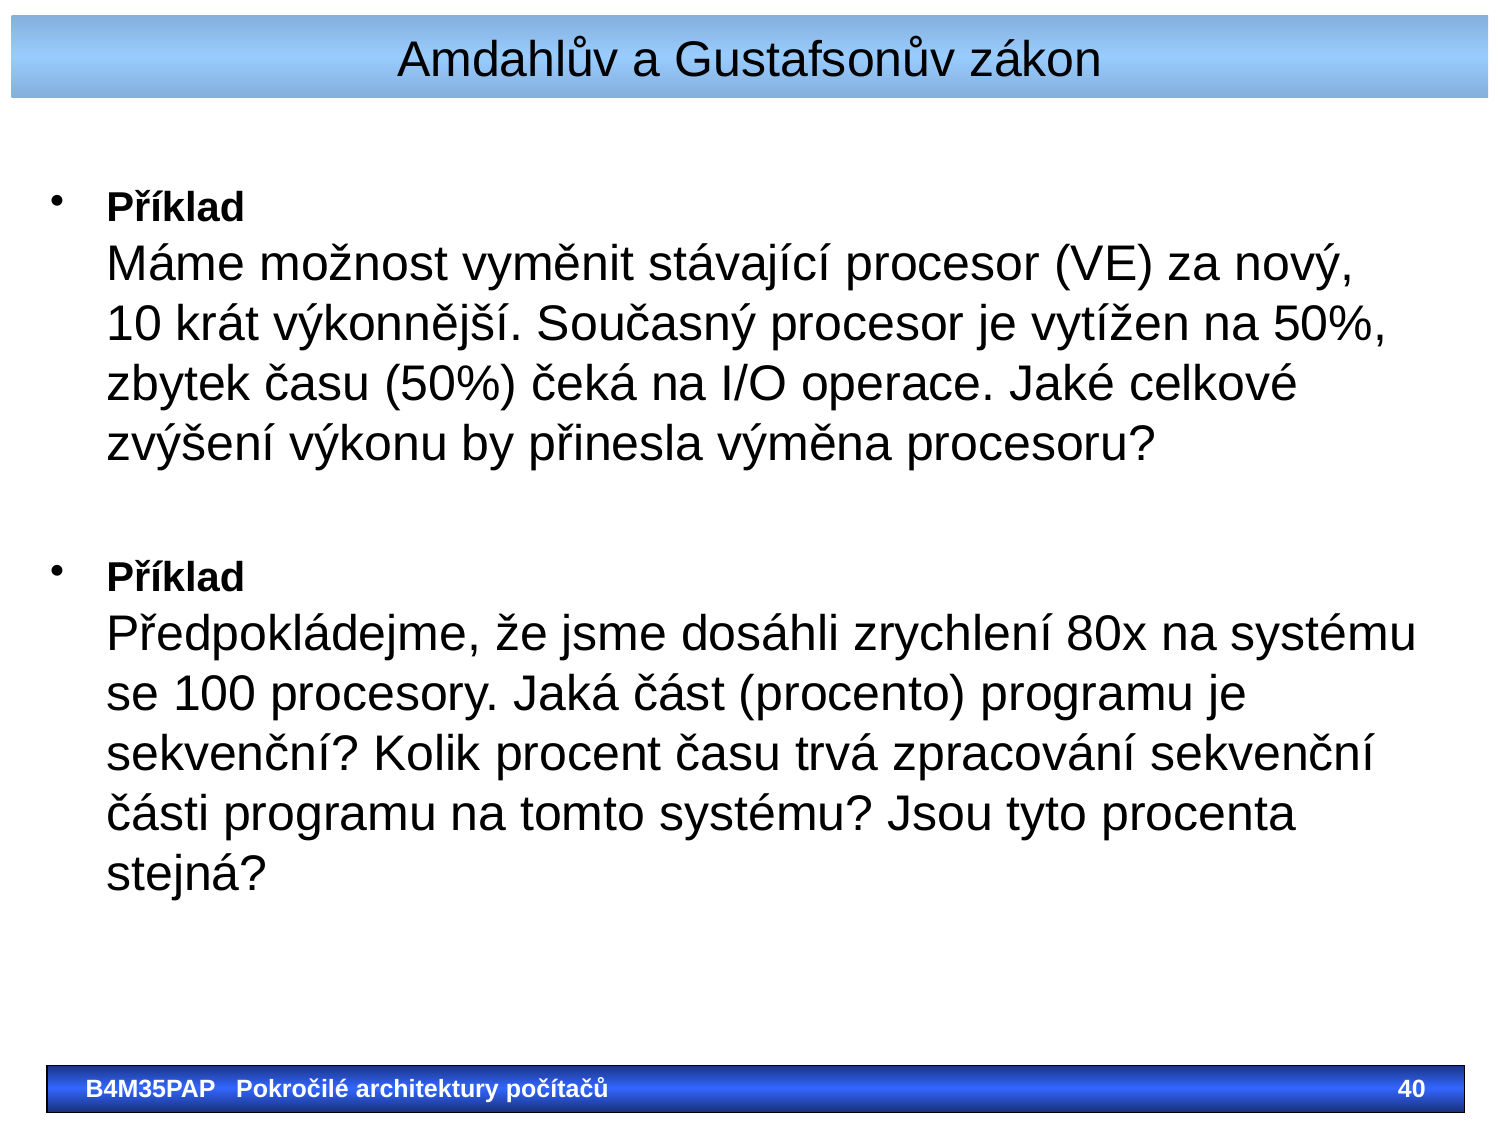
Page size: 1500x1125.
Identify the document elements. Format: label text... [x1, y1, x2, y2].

footer B4M35PAP Pokročilé architektury počítačů [70, 1065, 1429, 1113]
slide_number <number> [1346, 1065, 1441, 1112]
title Amdahlův a Gustafsonův zákon [11, 15, 1489, 98]
list Příklad Máme možnost vyměnit stávající procesor (VE) za nový, 10 krát výkonnější. Současný procesor je vytížen na 50%, zbytek času (50%) čeká na I/O operace. Jaké celkové zvýšení výkonu by přinesla výměna procesoru? Příklad Předpokládejme, že jsme dosáhli zrychlení 80x na systému se 100 procesory. Jaká část (procento) programu je sekvenční? Kolik procent času trvá zpracování sekvenční části programu na tomto systému? Jsou tyto procenta stejná? [35, 172, 1436, 1000]
